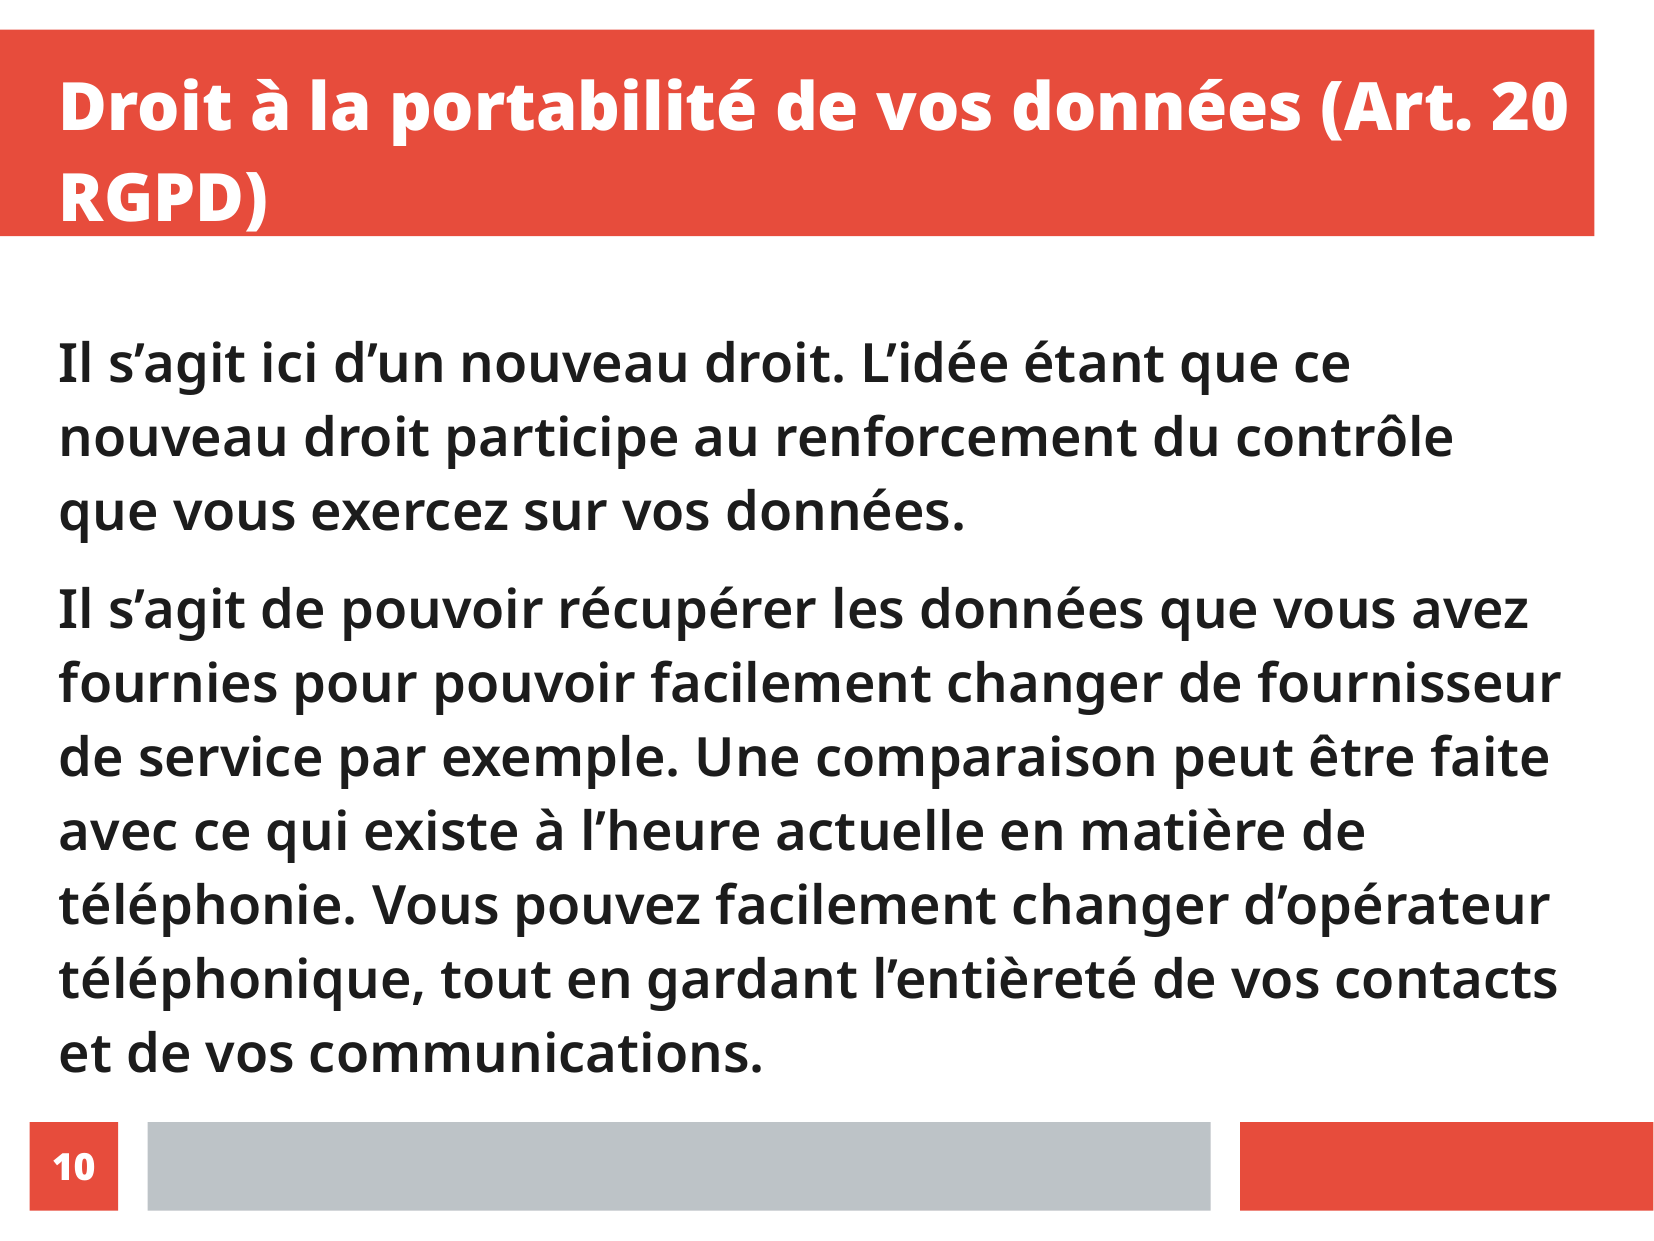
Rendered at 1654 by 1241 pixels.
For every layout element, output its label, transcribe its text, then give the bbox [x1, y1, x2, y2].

list Il s’agit ici d’un nouveau droit. L’idée étant que ce nouveau droit participe au renforcement du contrôle que vous exercez sur vos données. Il s’agit de pouvoir récupérer les données que vous avez fournies pour pouvoir facilement changer de fournisseur de service par exemple. Une comparaison peut être faite avec ce qui existe à l’heure actuelle en matière de téléphonie. Vous pouvez facilement changer d’opérateur téléphonique, tout en gardant l’entièreté de vos contacts et de vos communications. [59, 324, 1565, 1093]
title Droit à la portabilité de vos données (Art. 20 RGPD) [59, 59, 1595, 207]
